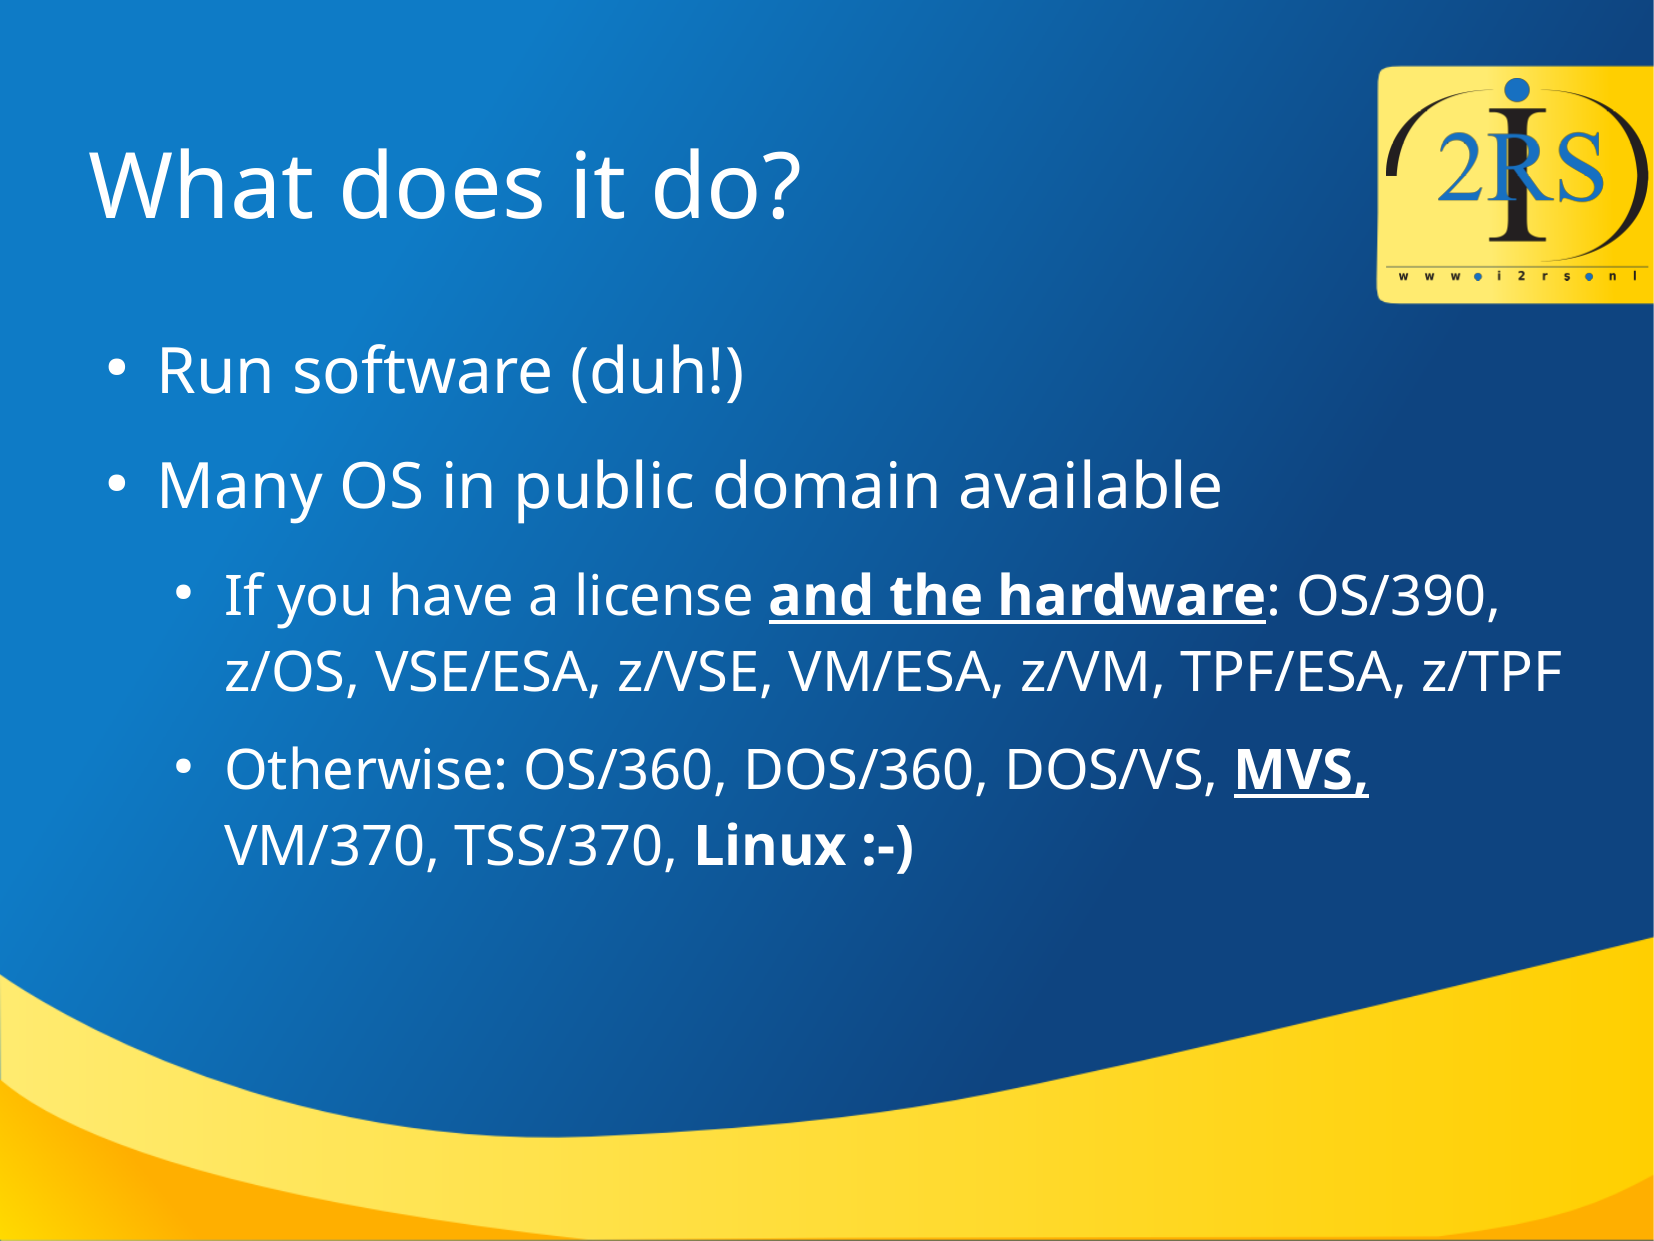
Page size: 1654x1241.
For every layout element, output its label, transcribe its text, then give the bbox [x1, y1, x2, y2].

picture [0, 0, 1654, 1241]
title What does it do? [88, 70, 1335, 296]
list Run software (duh!) Many OS in public domain available If you have a license and the hardware: OS/390, z/OS, VSE/ESA, z/VSE, VM/ESA, z/VM, TPF/ESA, z/TPF Otherwise: OS/360, DOS/360, DOS/VS, MVS, VM/370, TSS/370, Linux :-) [88, 324, 1565, 945]
